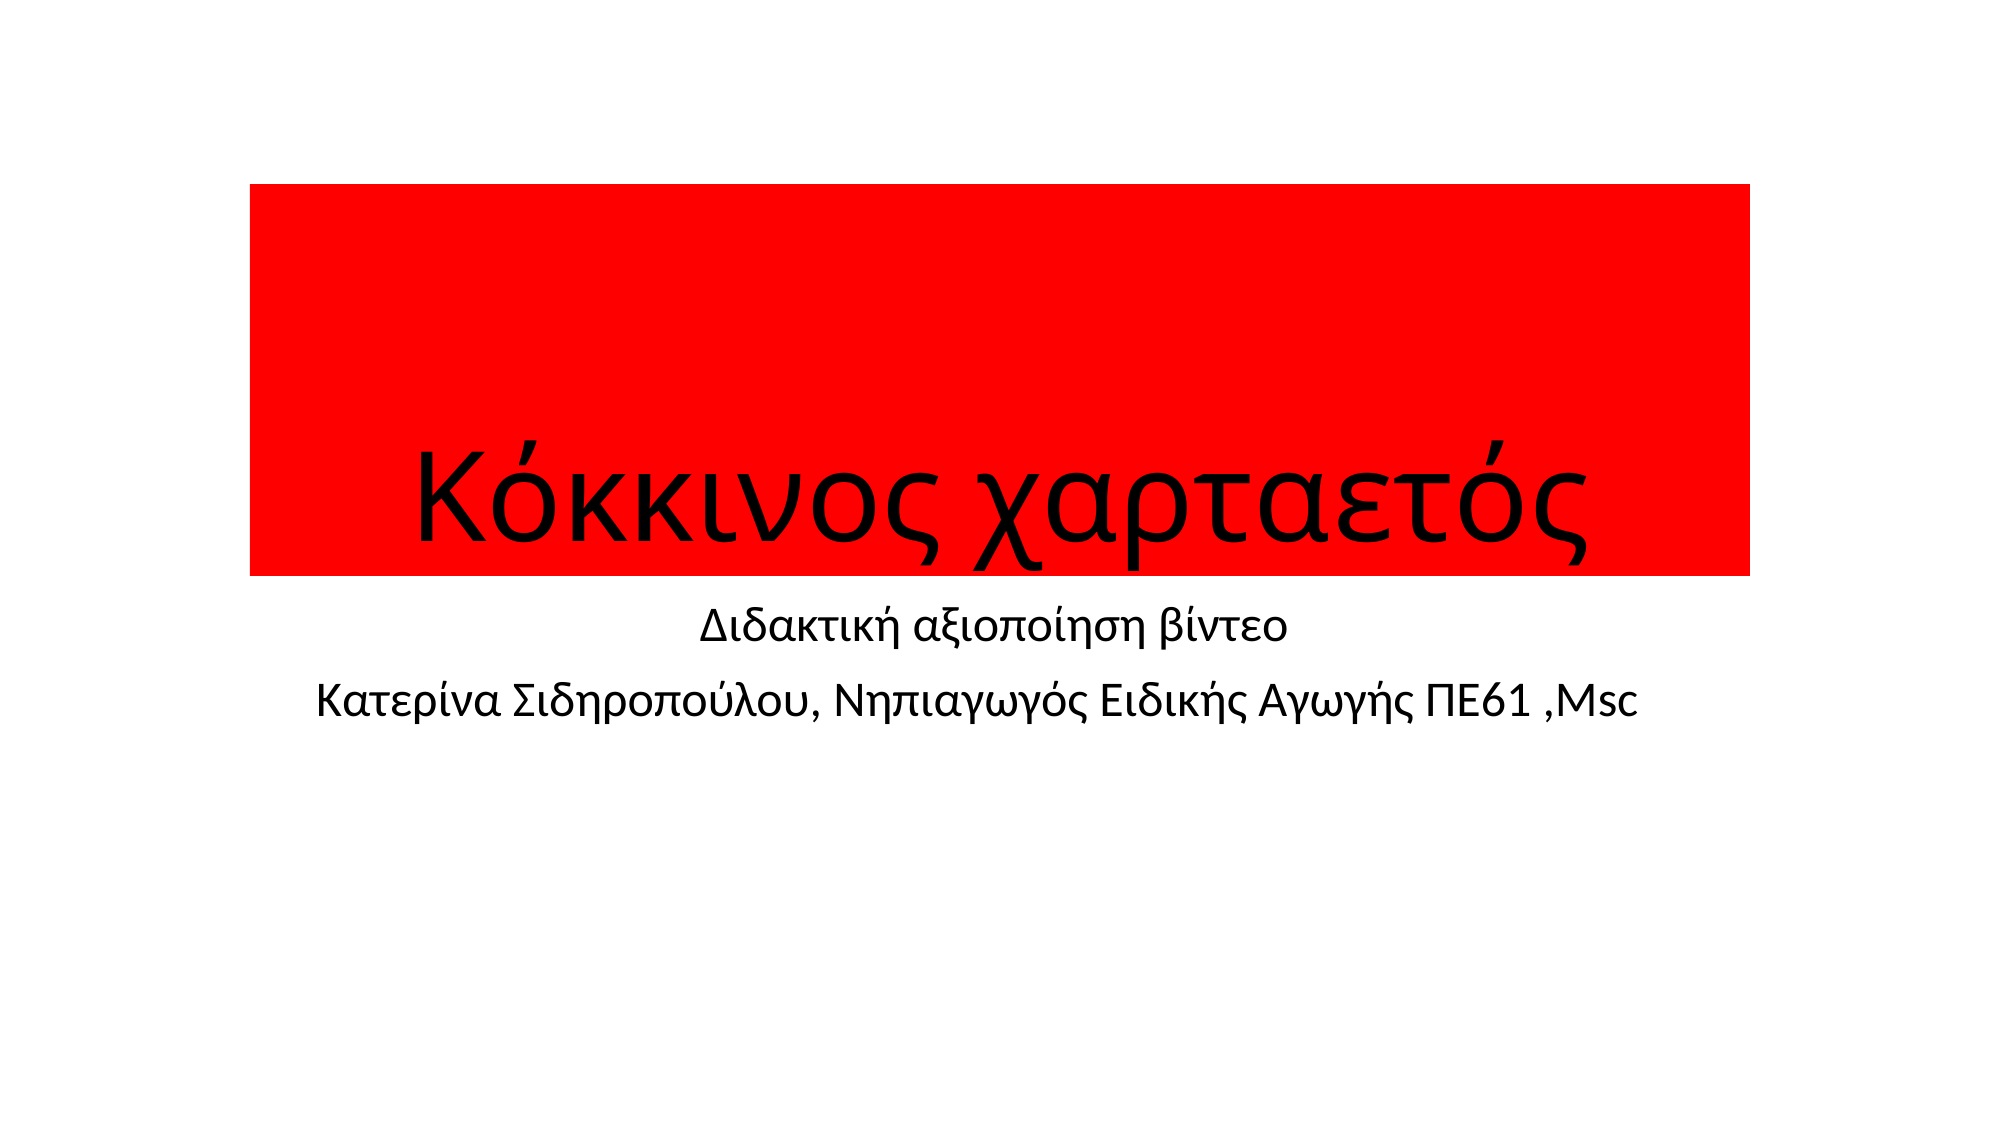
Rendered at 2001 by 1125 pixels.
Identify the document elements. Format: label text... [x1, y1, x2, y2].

subtitle Διδακτική αξιοποίηση βίντεο Κατερίνα Σιδηροπούλου, Νηπιαγωγός Ειδικής Αγωγής ΠΕ61 ,Msc [249, 590, 1750, 768]
title Kόκκινος χαρταετός [249, 184, 1750, 576]
